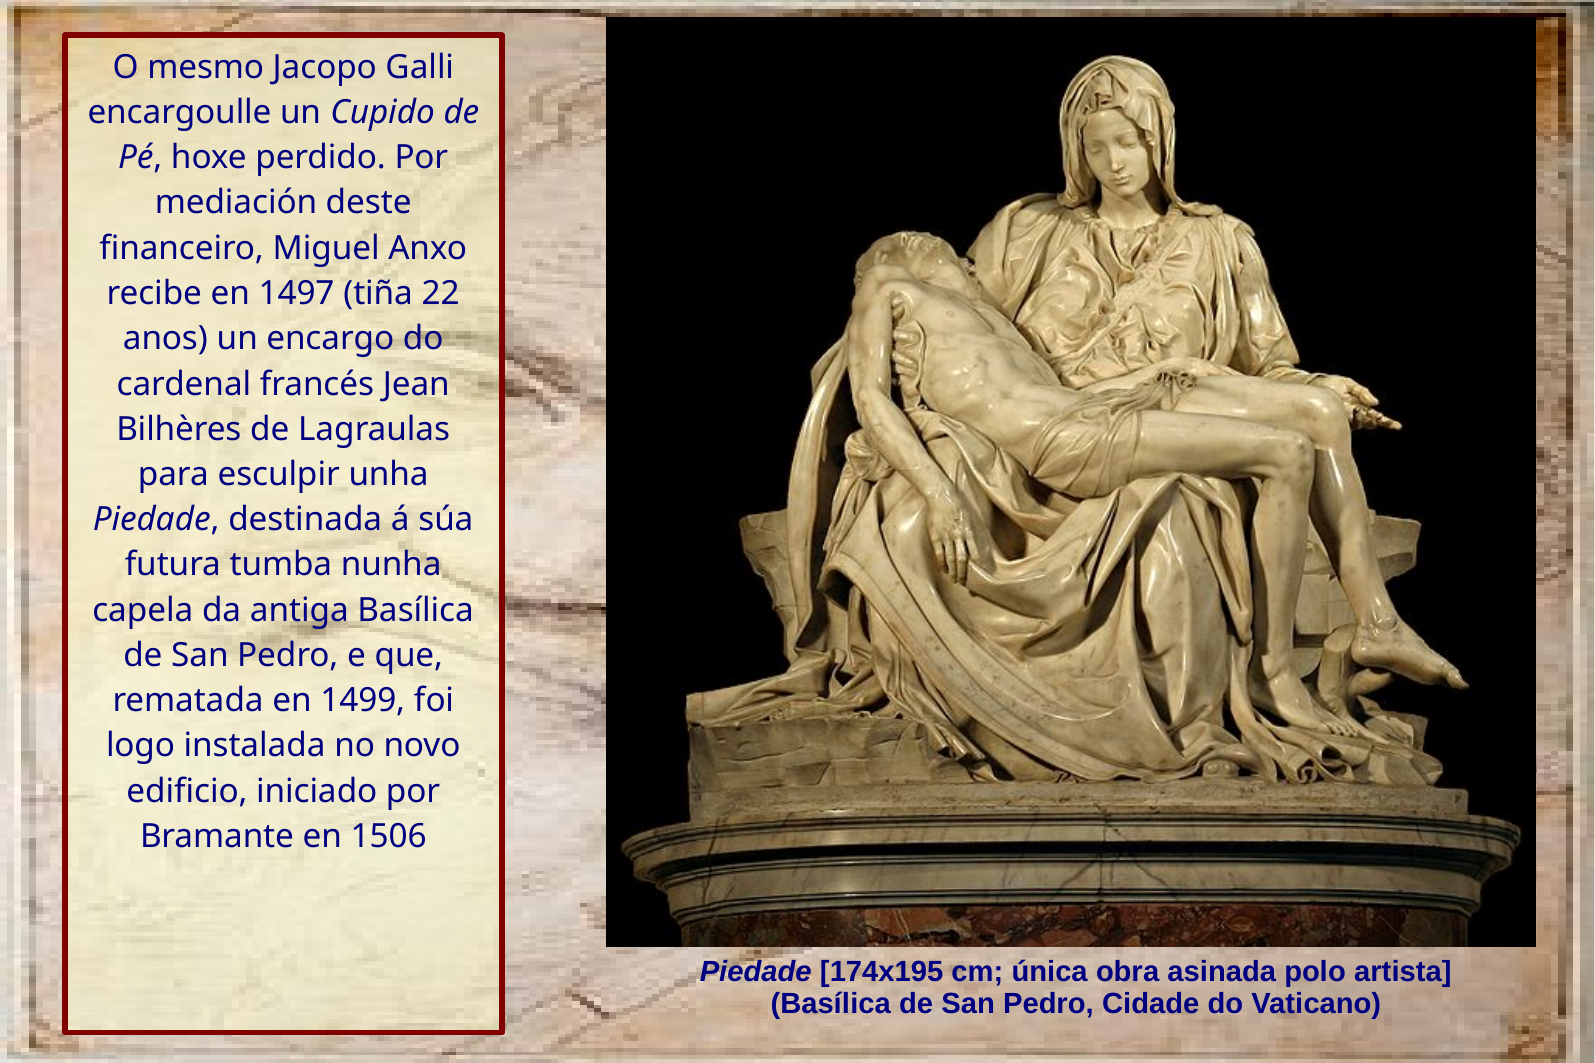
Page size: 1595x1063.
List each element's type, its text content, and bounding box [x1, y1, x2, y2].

text_box Piedade [174x195 cm; única obra asinada polo artista] (Basílica de San Pedro, Cidade do Vaticano) [685, 947, 1468, 1028]
text_box O mesmo Jacopo Galli encargoulle un Cupido de Pé, hoxe perdido. Por mediación deste financeiro, Miguel Anxo recibe en 1497 (tiña 22 anos) un encargo do cardenal francés Jean Bilhères de Lagraulas para esculpir unha Piedade, destinada á súa futura tumba nunha capela da antiga Basílica de San Pedro, e que, rematada en 1499, foi logo instalada no novo edificio, iniciado por Bramante en 1506 [64, 35, 502, 1033]
picture [0, 0, 1595, 1063]
